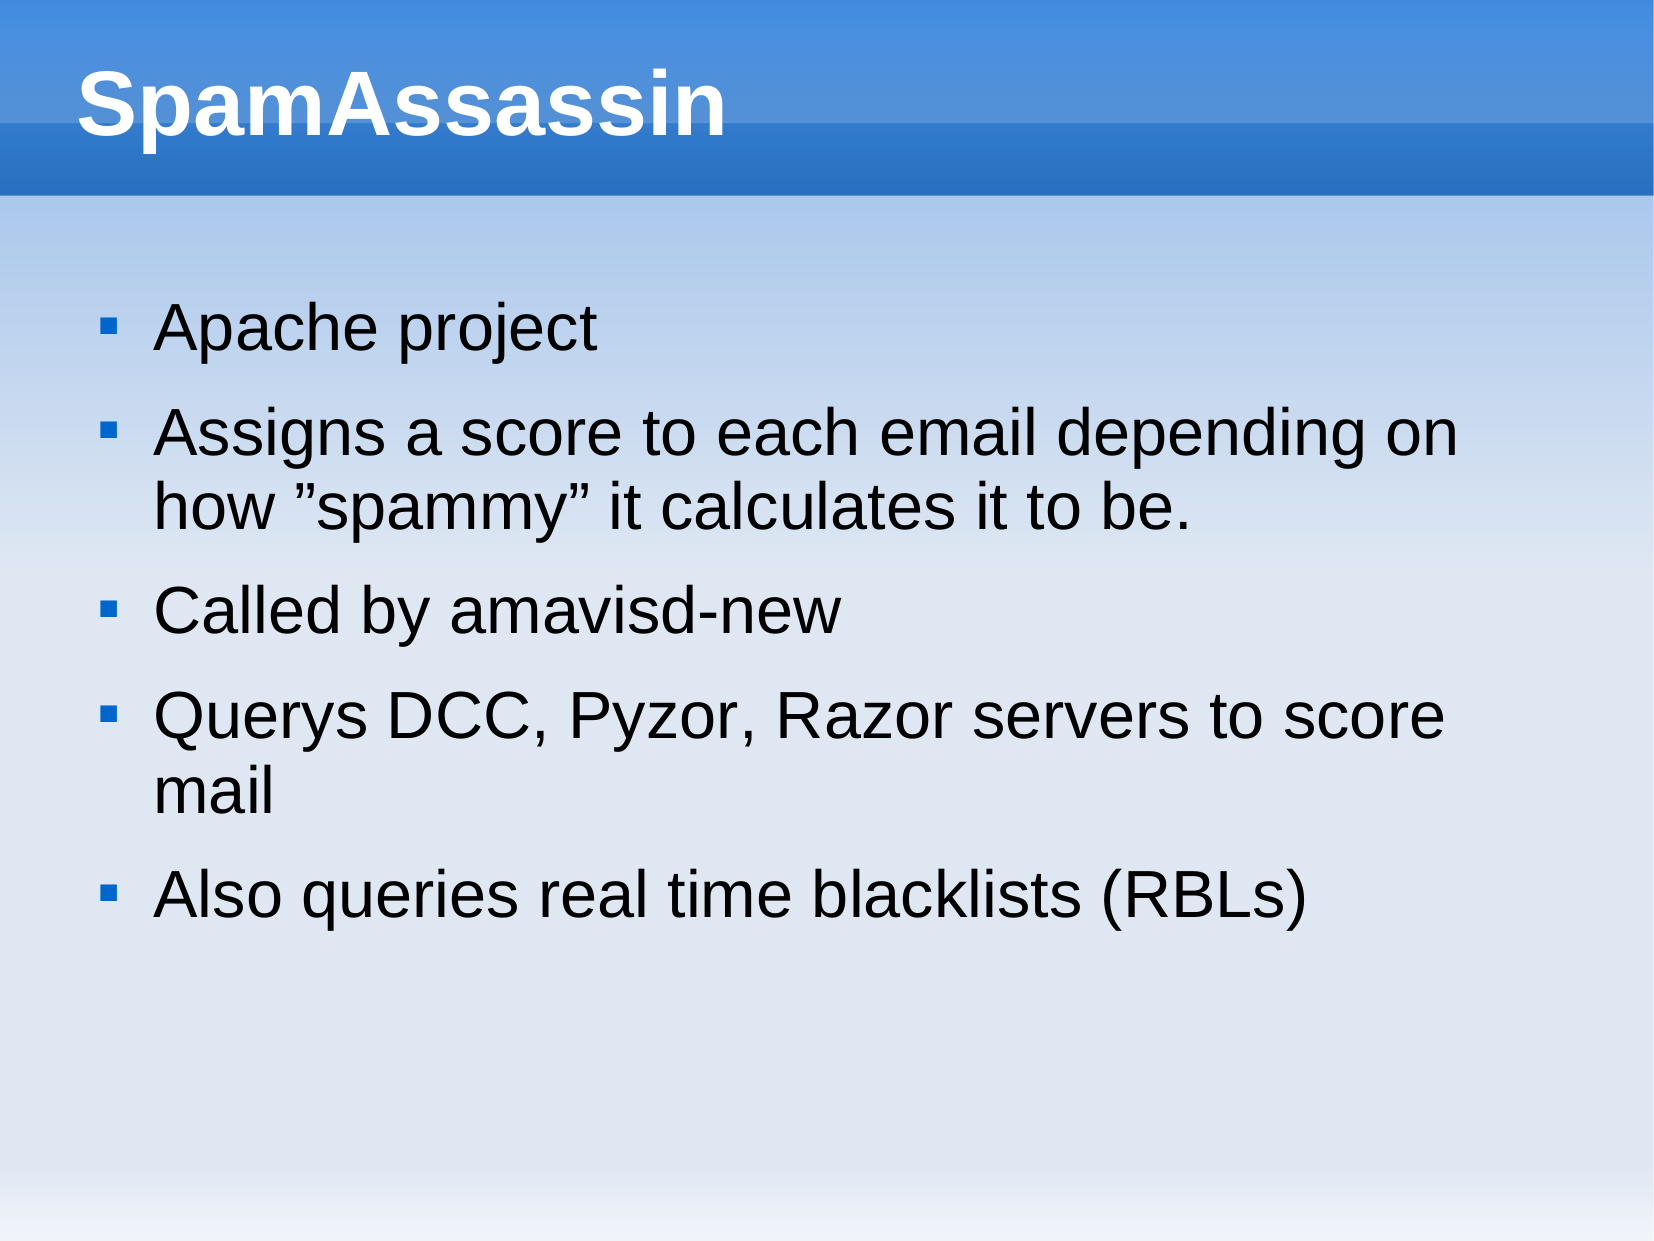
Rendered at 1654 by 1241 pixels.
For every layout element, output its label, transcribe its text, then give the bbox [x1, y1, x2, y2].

title SpamAssassin [76, 7, 1565, 200]
picture [0, 0, 1654, 1241]
list Apache project Assigns a score to each email depending on how ”spammy” it calculates it to be. Called by amavisd-new Querys DCC, Pyzor, Razor servers to score mail Also queries real time blacklists (RBLs) [82, 290, 1571, 1094]
